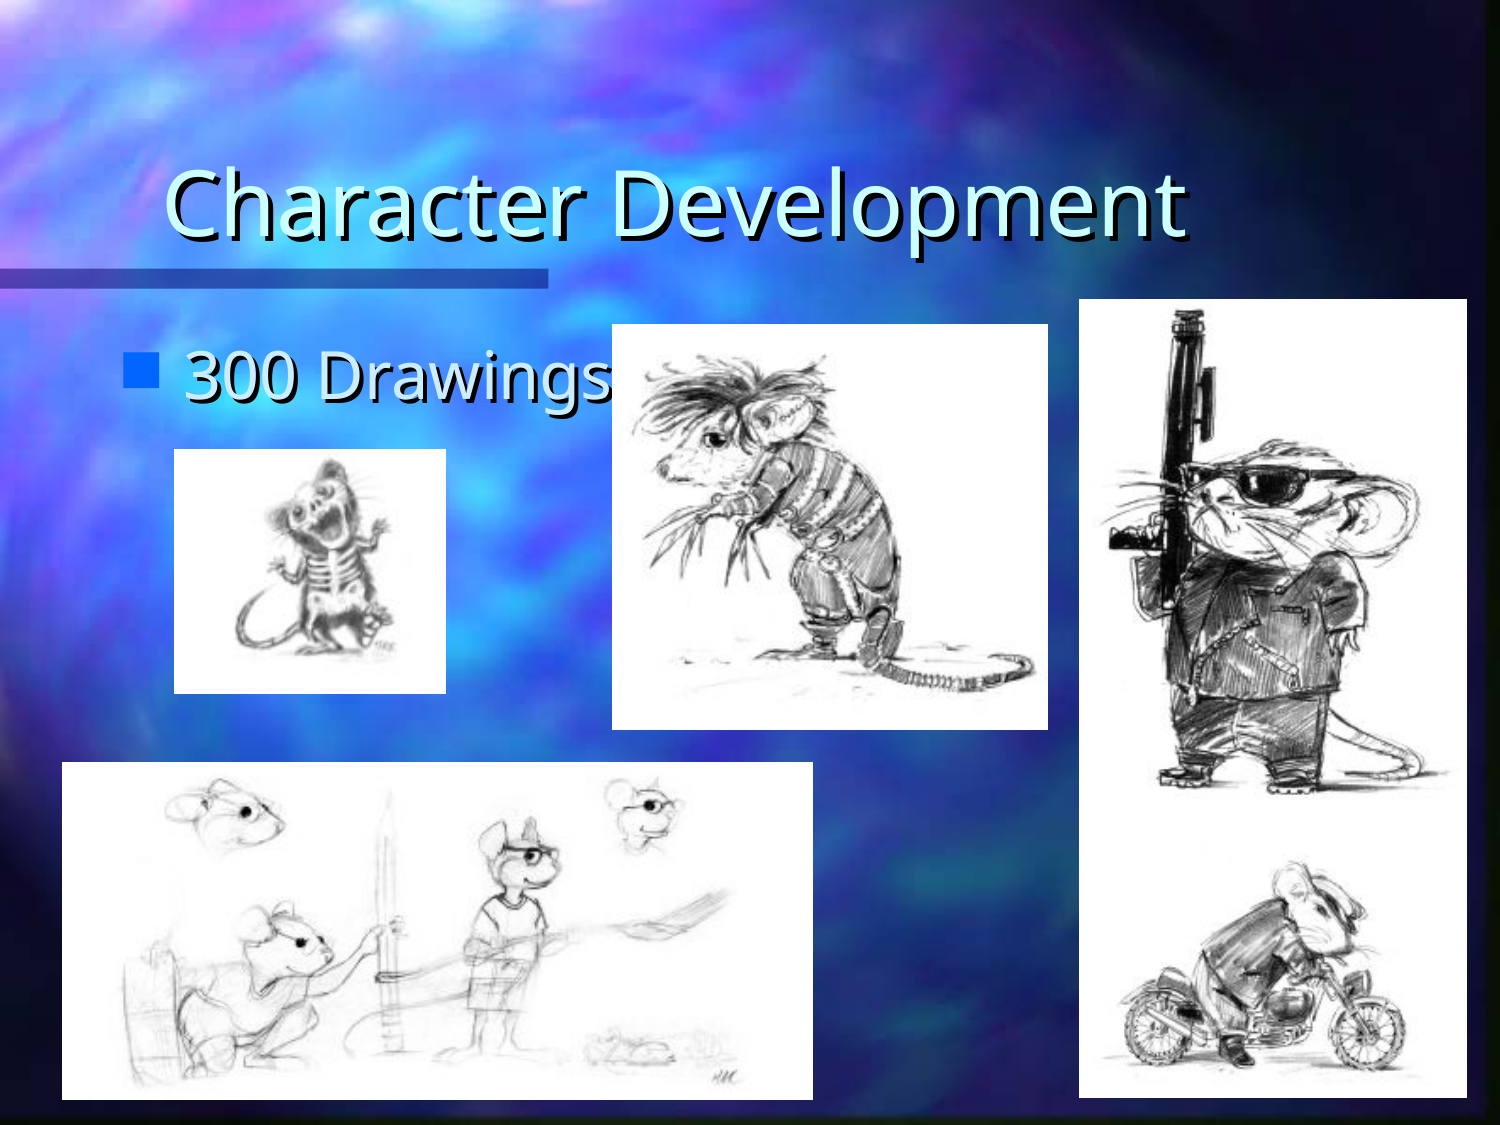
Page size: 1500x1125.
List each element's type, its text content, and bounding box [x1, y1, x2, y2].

picture [0, 0, 1500, 1125]
list 300 Drawings [112, 324, 1079, 1001]
title Character Development [37, 74, 1313, 263]
